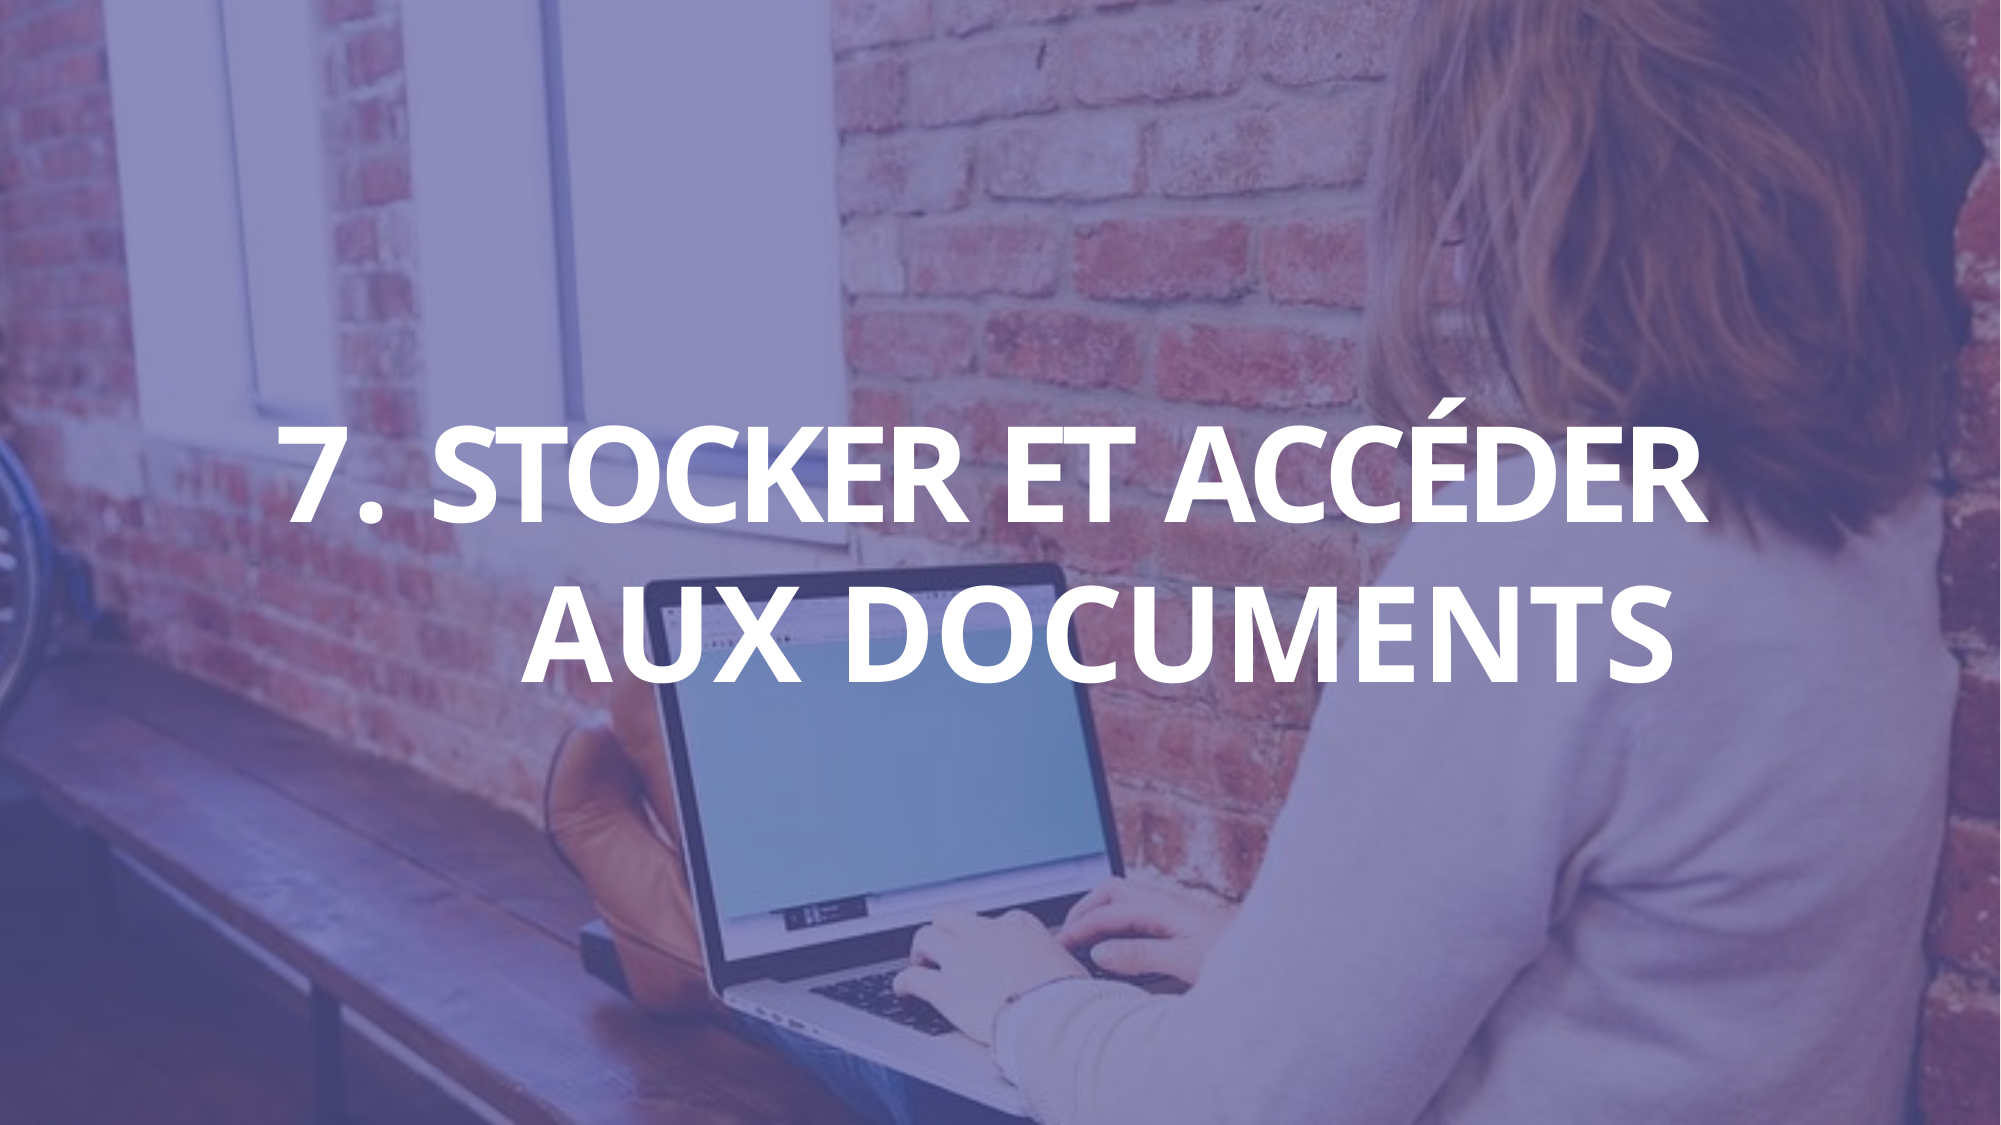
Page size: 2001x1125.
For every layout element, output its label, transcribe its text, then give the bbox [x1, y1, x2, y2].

text_box [0, 0, 2000, 1125]
title 7. STOCKER ET ACCÉDER AUX DOCUMENTS [217, 387, 1784, 713]
